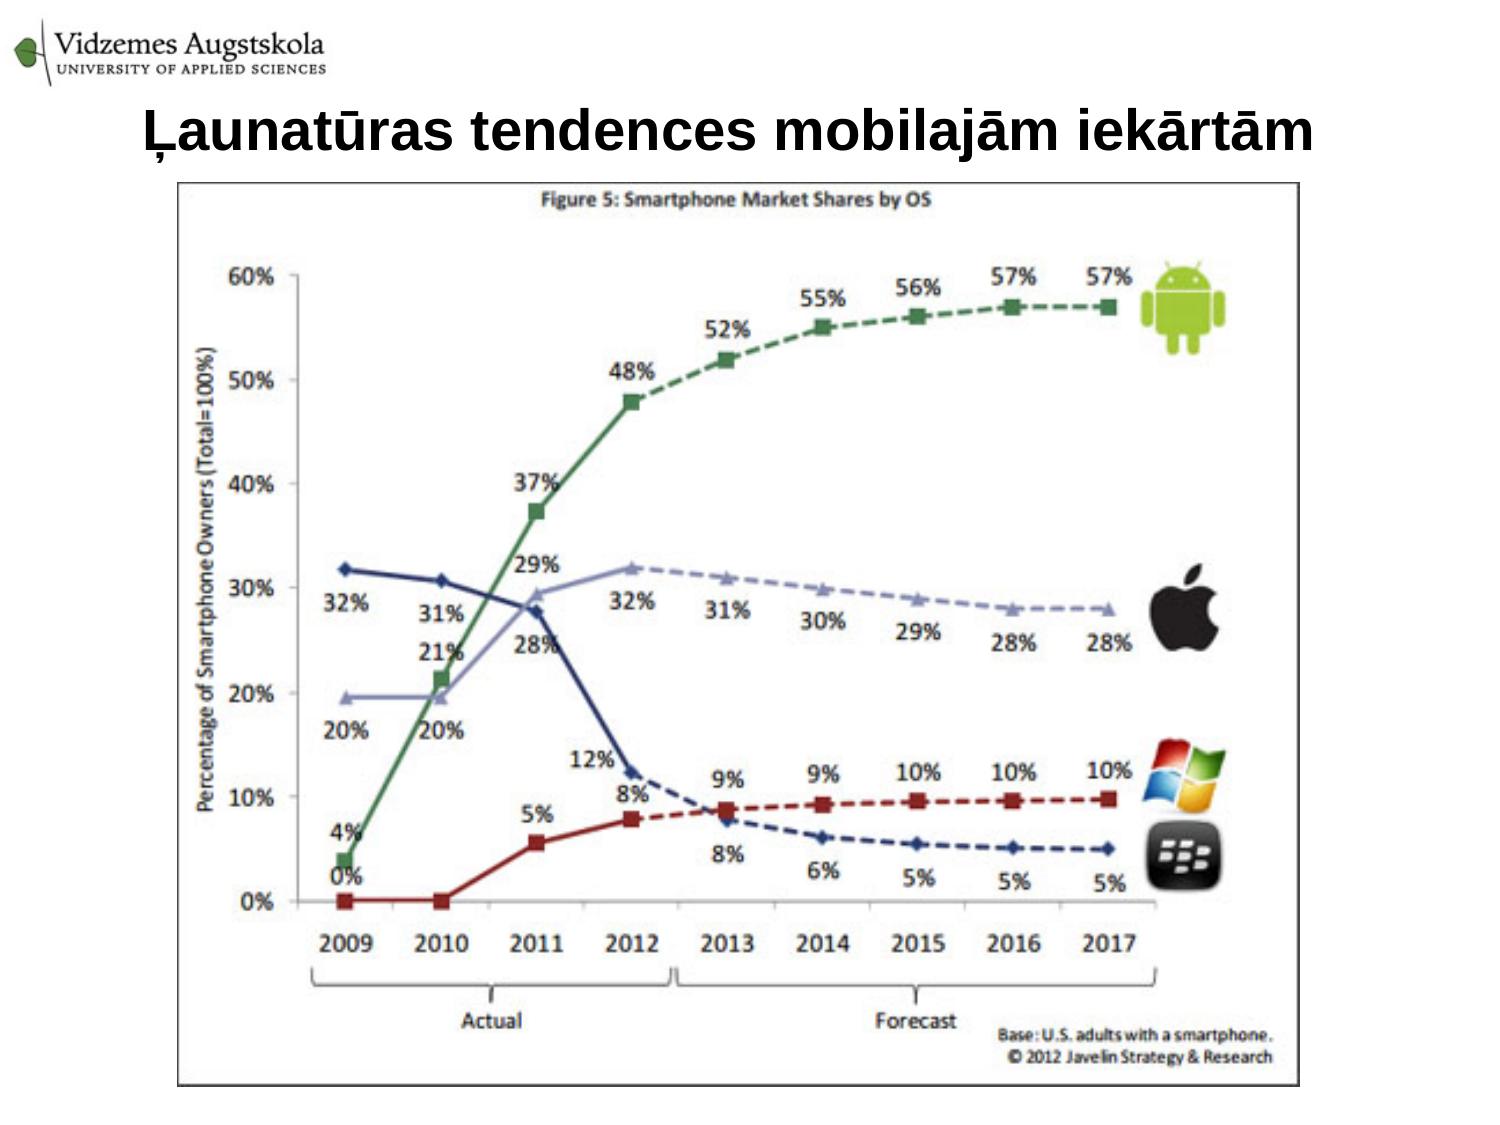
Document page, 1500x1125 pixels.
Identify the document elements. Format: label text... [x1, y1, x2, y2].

title Ļaunatūras tendences mobilajām iekārtām [85, 87, 1372, 177]
picture [5, 2, 334, 102]
picture [177, 182, 1300, 1087]
